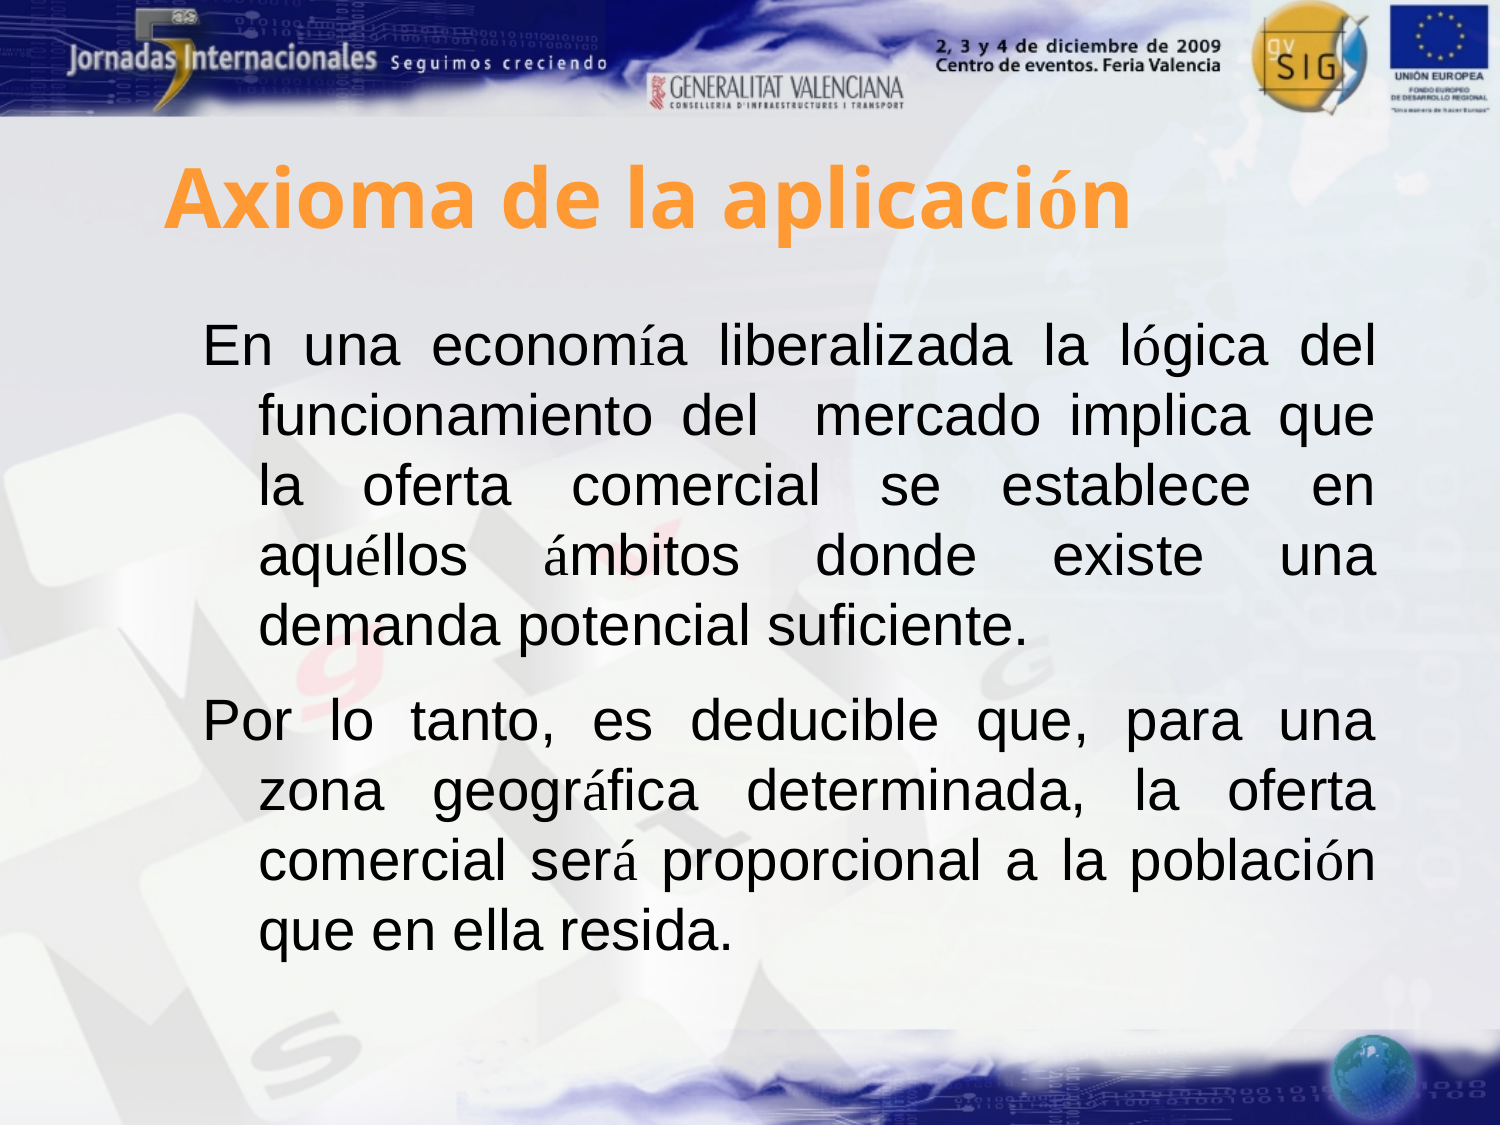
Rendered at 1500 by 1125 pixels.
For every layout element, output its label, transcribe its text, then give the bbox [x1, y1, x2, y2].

picture [0, 0, 1500, 1125]
text_box Axioma de la aplicación [150, 137, 1426, 263]
text_box En una economía liberalizada la lógica del funcionamiento del mercado implica que la oferta comercial se establece en aquéllos ámbitos donde existe una demanda potencial suficiente. Por lo tanto, es deducible que, para una zona geográfica determinada, la oferta comercial será proporcional a la población que en ella resida. [187, 299, 1393, 988]
